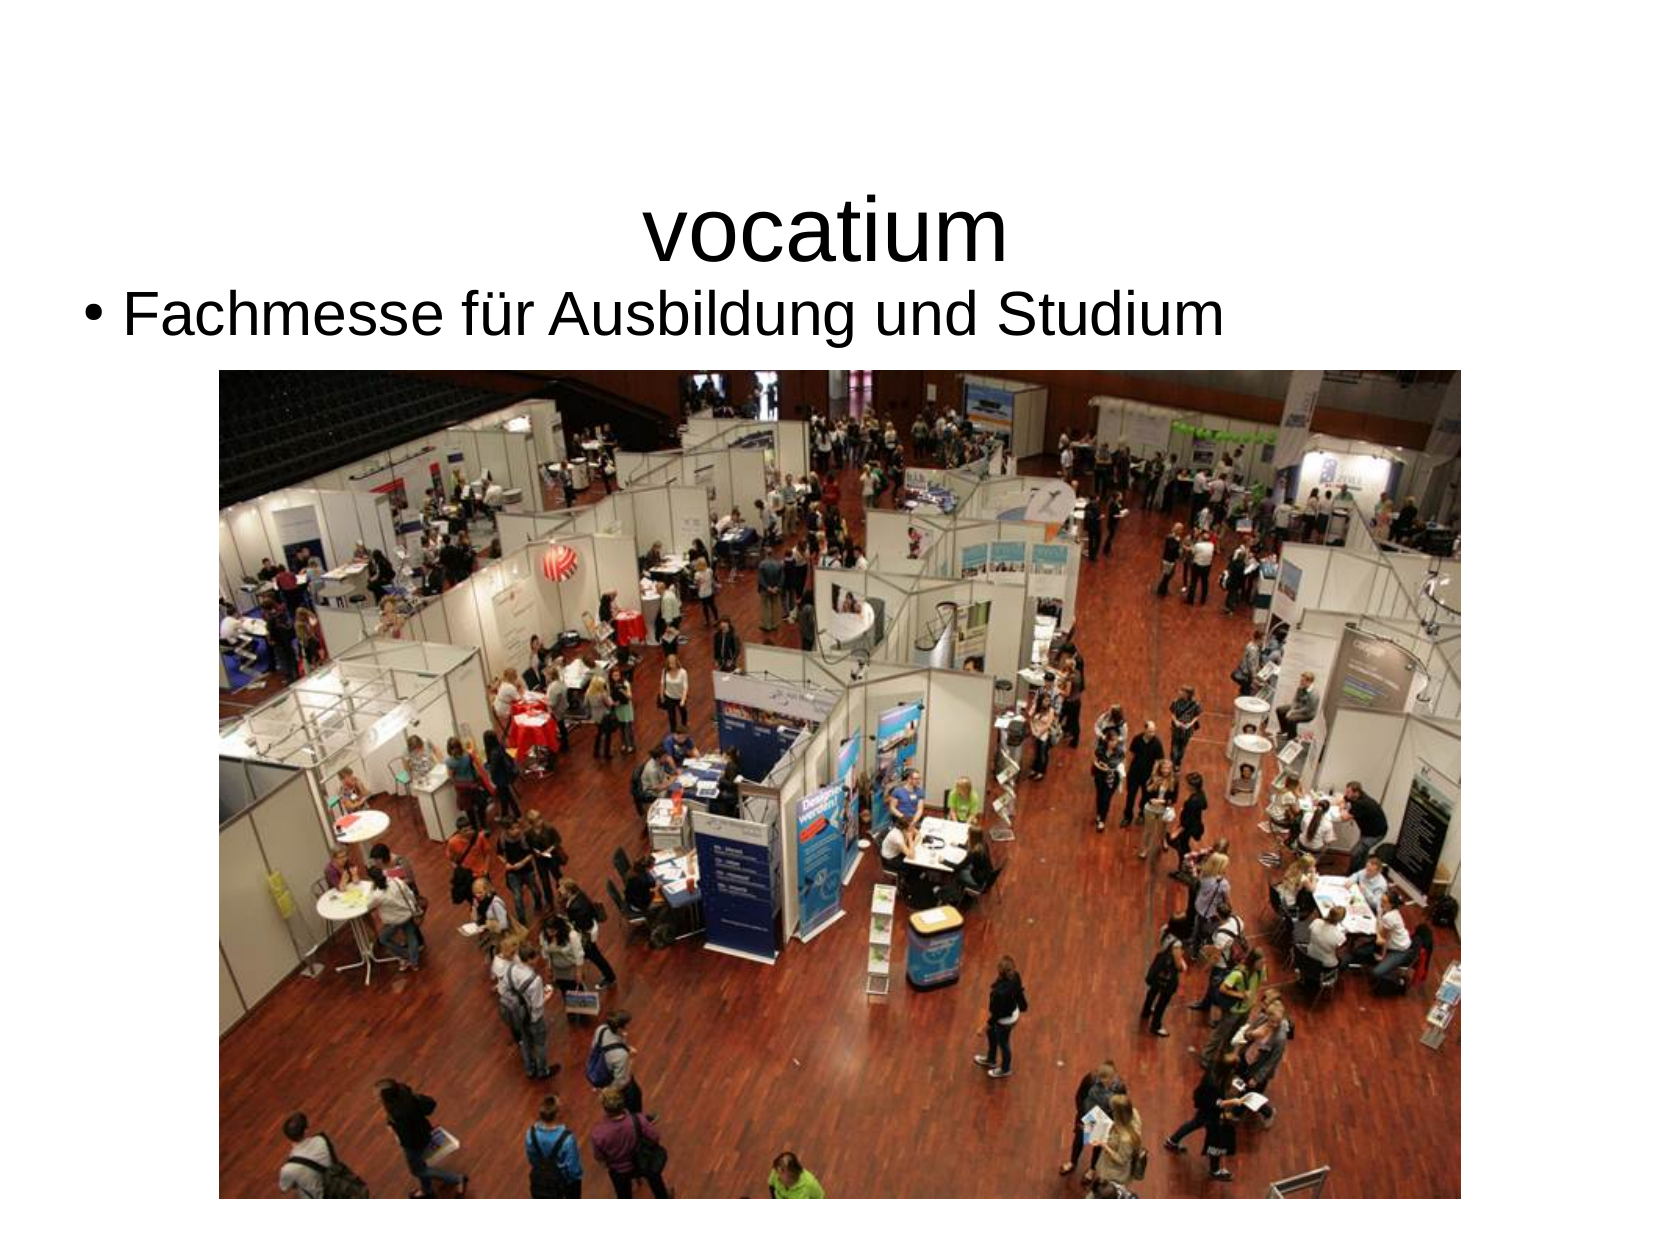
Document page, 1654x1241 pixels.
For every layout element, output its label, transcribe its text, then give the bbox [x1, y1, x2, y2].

title vocatium [82, 126, 1571, 278]
subtitle Fachmesse für Ausbildung und Studium [82, 278, 1654, 1022]
picture [219, 370, 1461, 1199]
